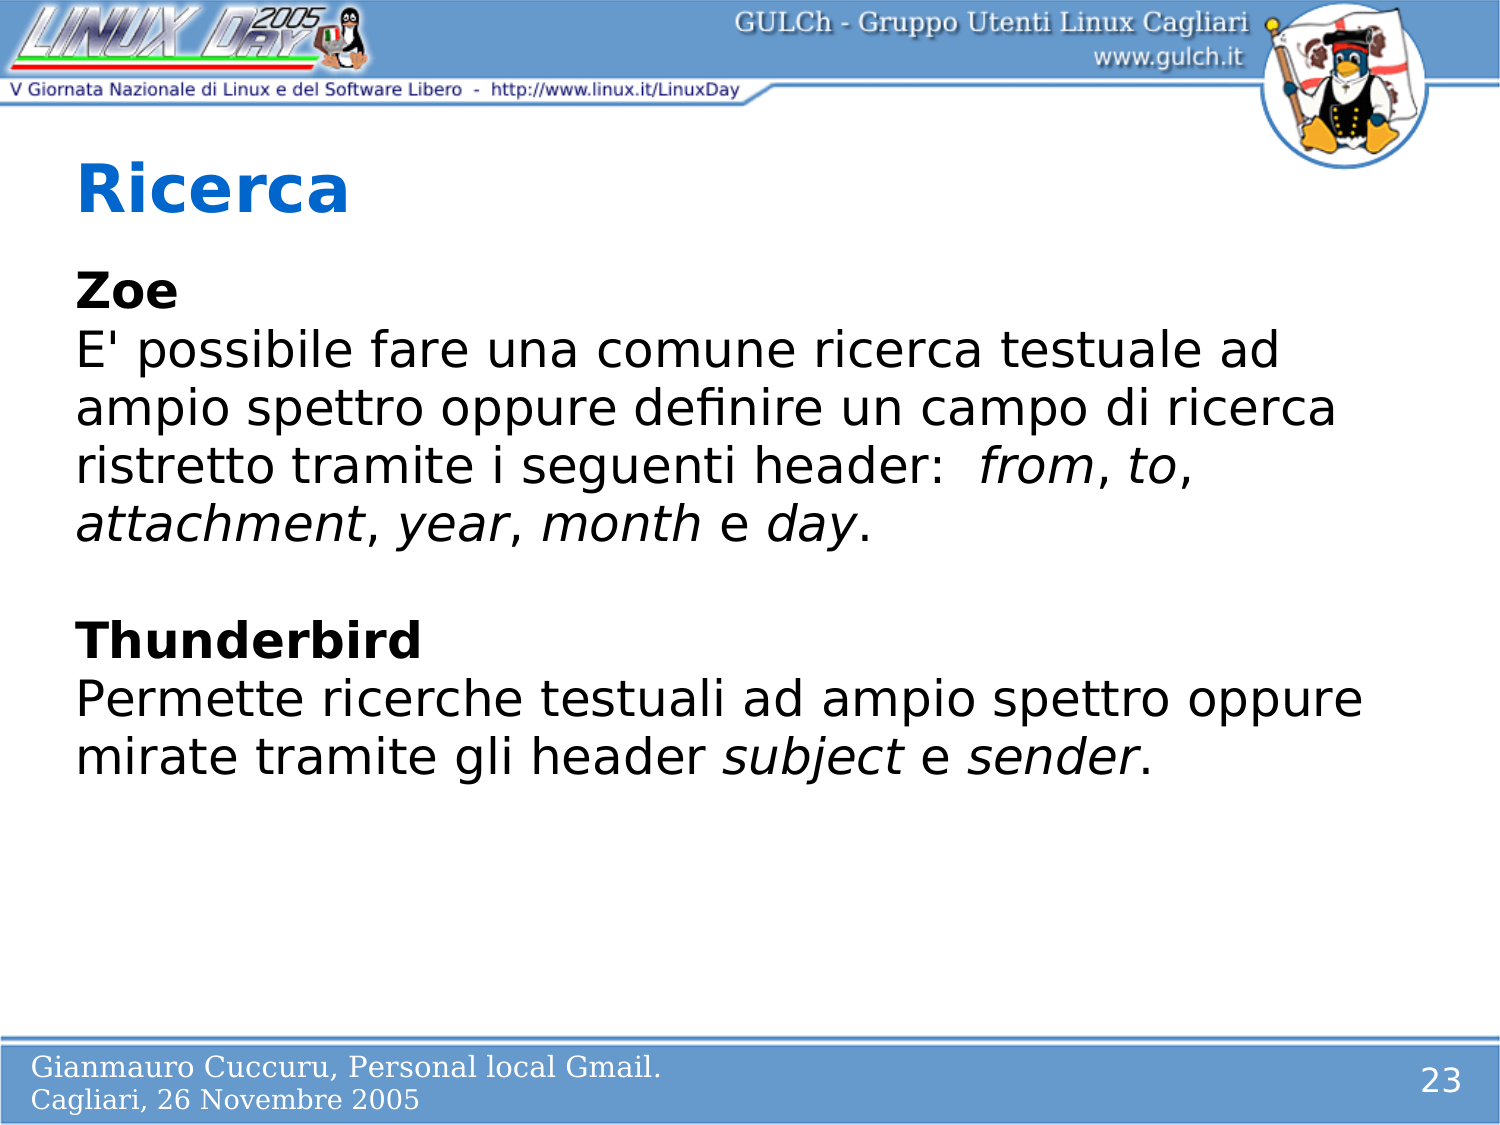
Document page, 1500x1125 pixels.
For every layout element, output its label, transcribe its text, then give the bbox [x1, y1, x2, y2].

picture [0, 0, 1500, 1125]
text_box Zoe E' possibile fare una comune ricerca testuale ad ampio spettro oppure definire un campo di ricerca ristretto tramite i seguenti header: from, to, attachment, year, month e day. Thunderbird Permette ricerche testuali ad ampio spettro oppure mirate tramite gli header subject e sender. [75, 262, 1426, 1013]
text_box Ricerca [75, 149, 352, 228]
